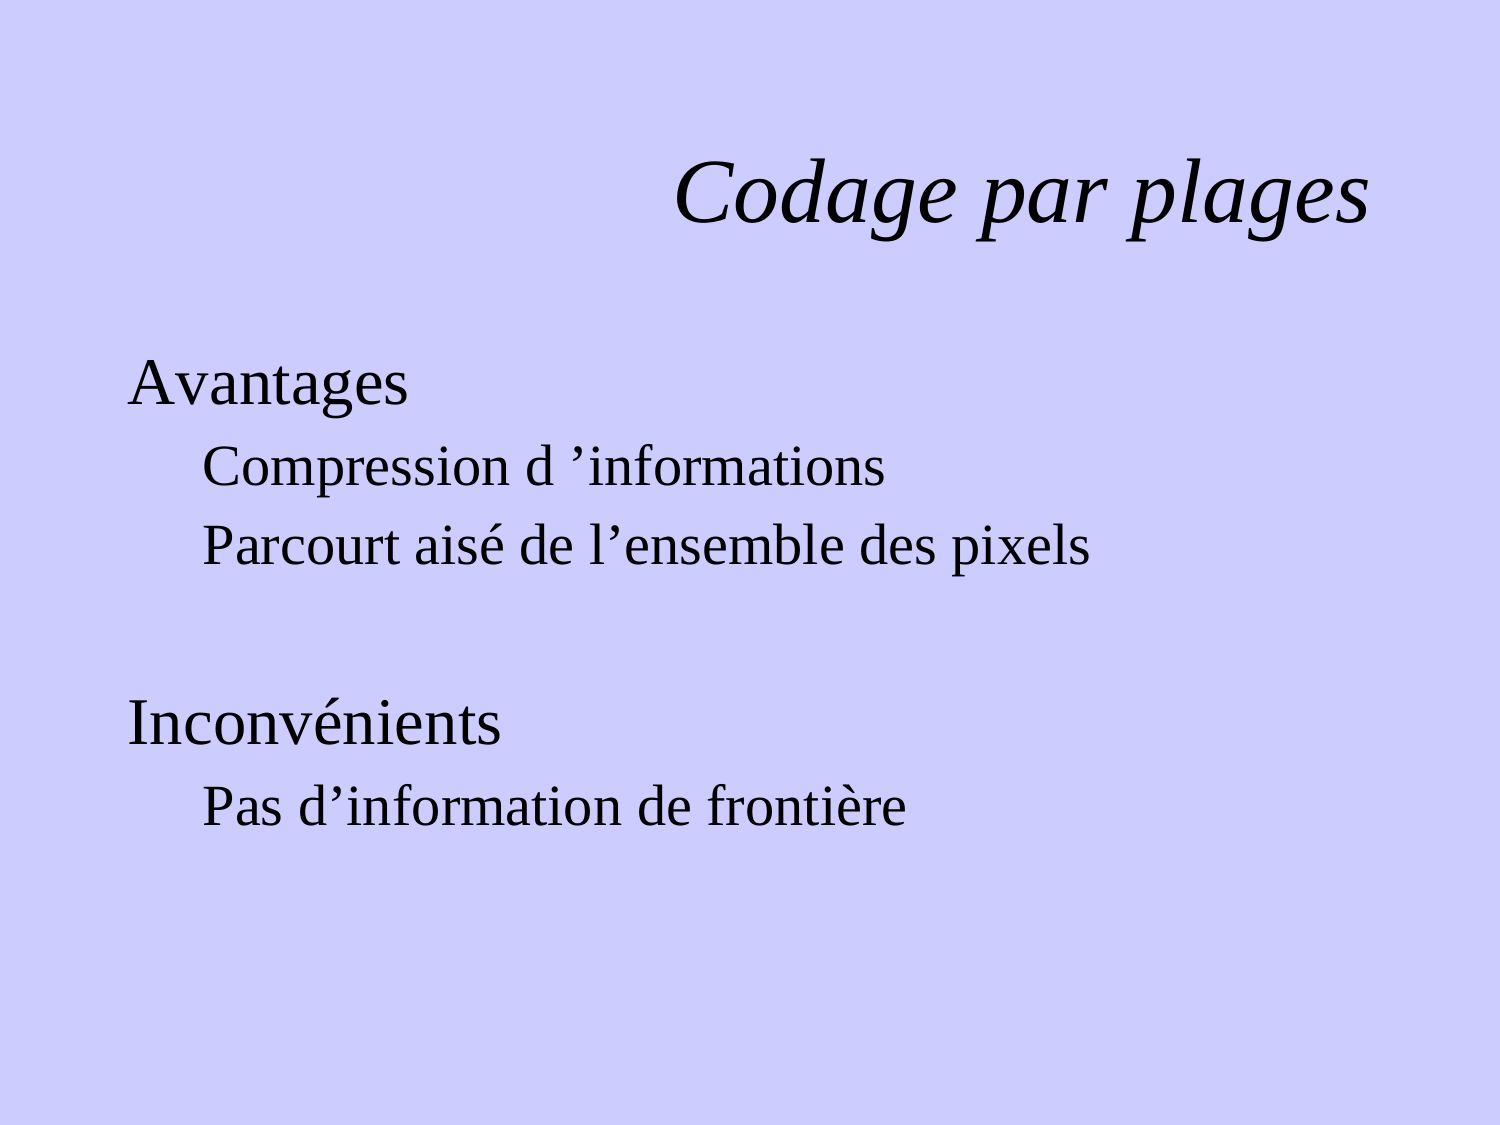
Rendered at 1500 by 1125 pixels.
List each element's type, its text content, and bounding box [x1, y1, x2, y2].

title Codage par plages [112, 62, 1388, 250]
list Avantages Compression d ’informations Parcourt aisé de l’ensemble des pixels Inconvénients Pas d’information de frontière [112, 337, 1388, 1013]
